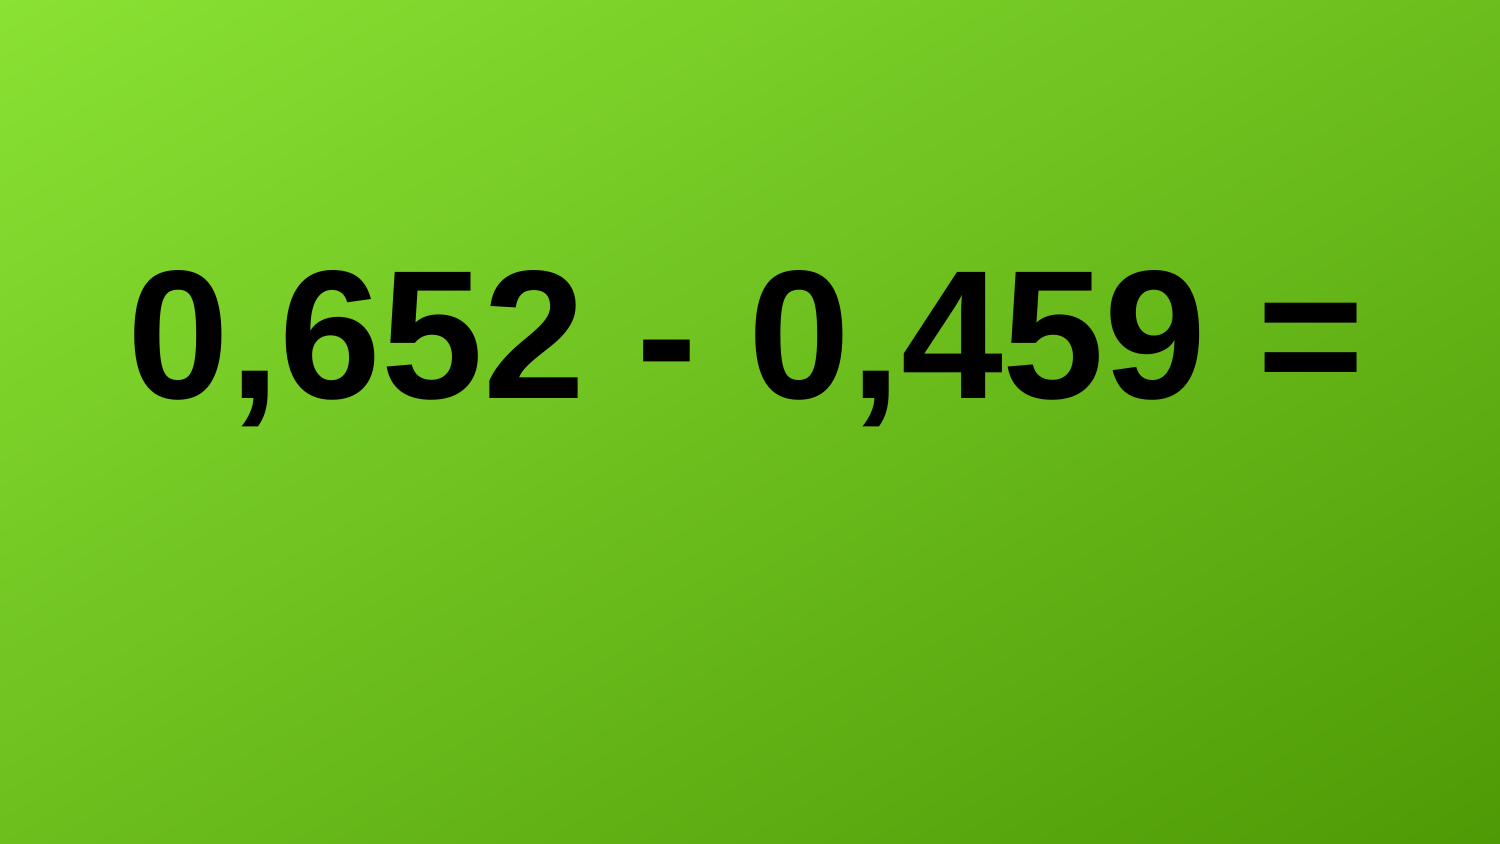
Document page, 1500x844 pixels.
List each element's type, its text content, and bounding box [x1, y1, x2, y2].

text_box 0,652 - 0,459 = [112, 259, 1388, 450]
